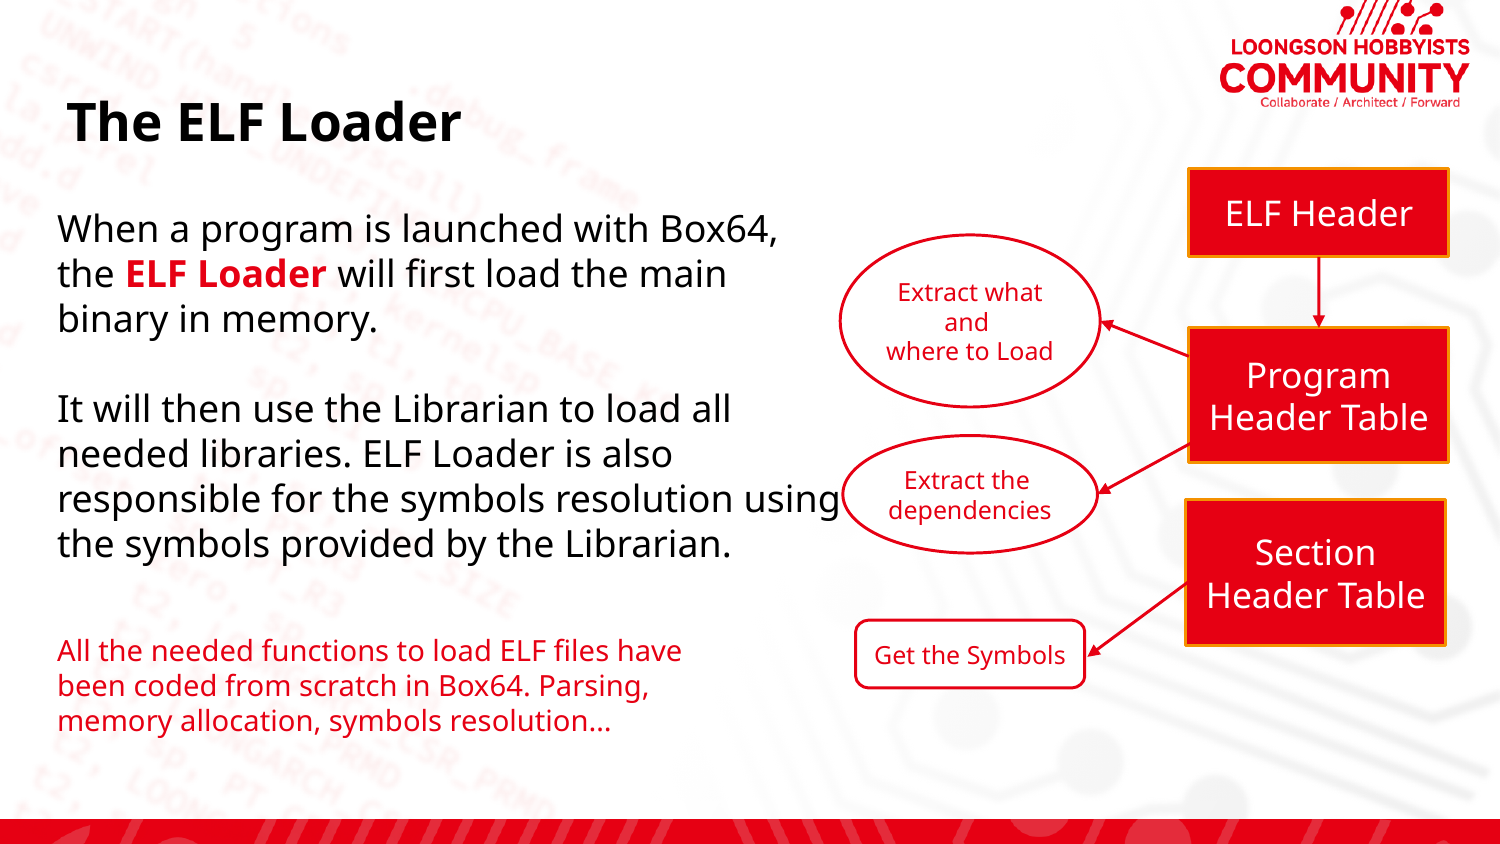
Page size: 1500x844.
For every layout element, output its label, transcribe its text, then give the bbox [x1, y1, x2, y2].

text_box ELF Header [1188, 168, 1449, 257]
text_box Section Header Table [1185, 499, 1446, 646]
text_box Program Header Table [1188, 327, 1449, 463]
text_box When a program is launched with Box64, the ELF Loader will first load the main binary in memory. It will then use the Librarian to load all needed libraries. ELF Loader is also responsible for the symbols resolution using the symbols provided by the Librarian. [51, 212, 850, 557]
text_box Extract what and where to Load [840, 234, 1101, 408]
text_box All the needed functions to load ELF files have been coded from scratch in Box64. Parsing, memory allocation, symbols resolution… [51, 602, 723, 768]
title The ELF Loader [51, 72, 1449, 167]
text_box Extract the dependencies [842, 435, 1098, 554]
text_box Get the Symbols [855, 620, 1085, 688]
picture [0, 0, 1500, 844]
